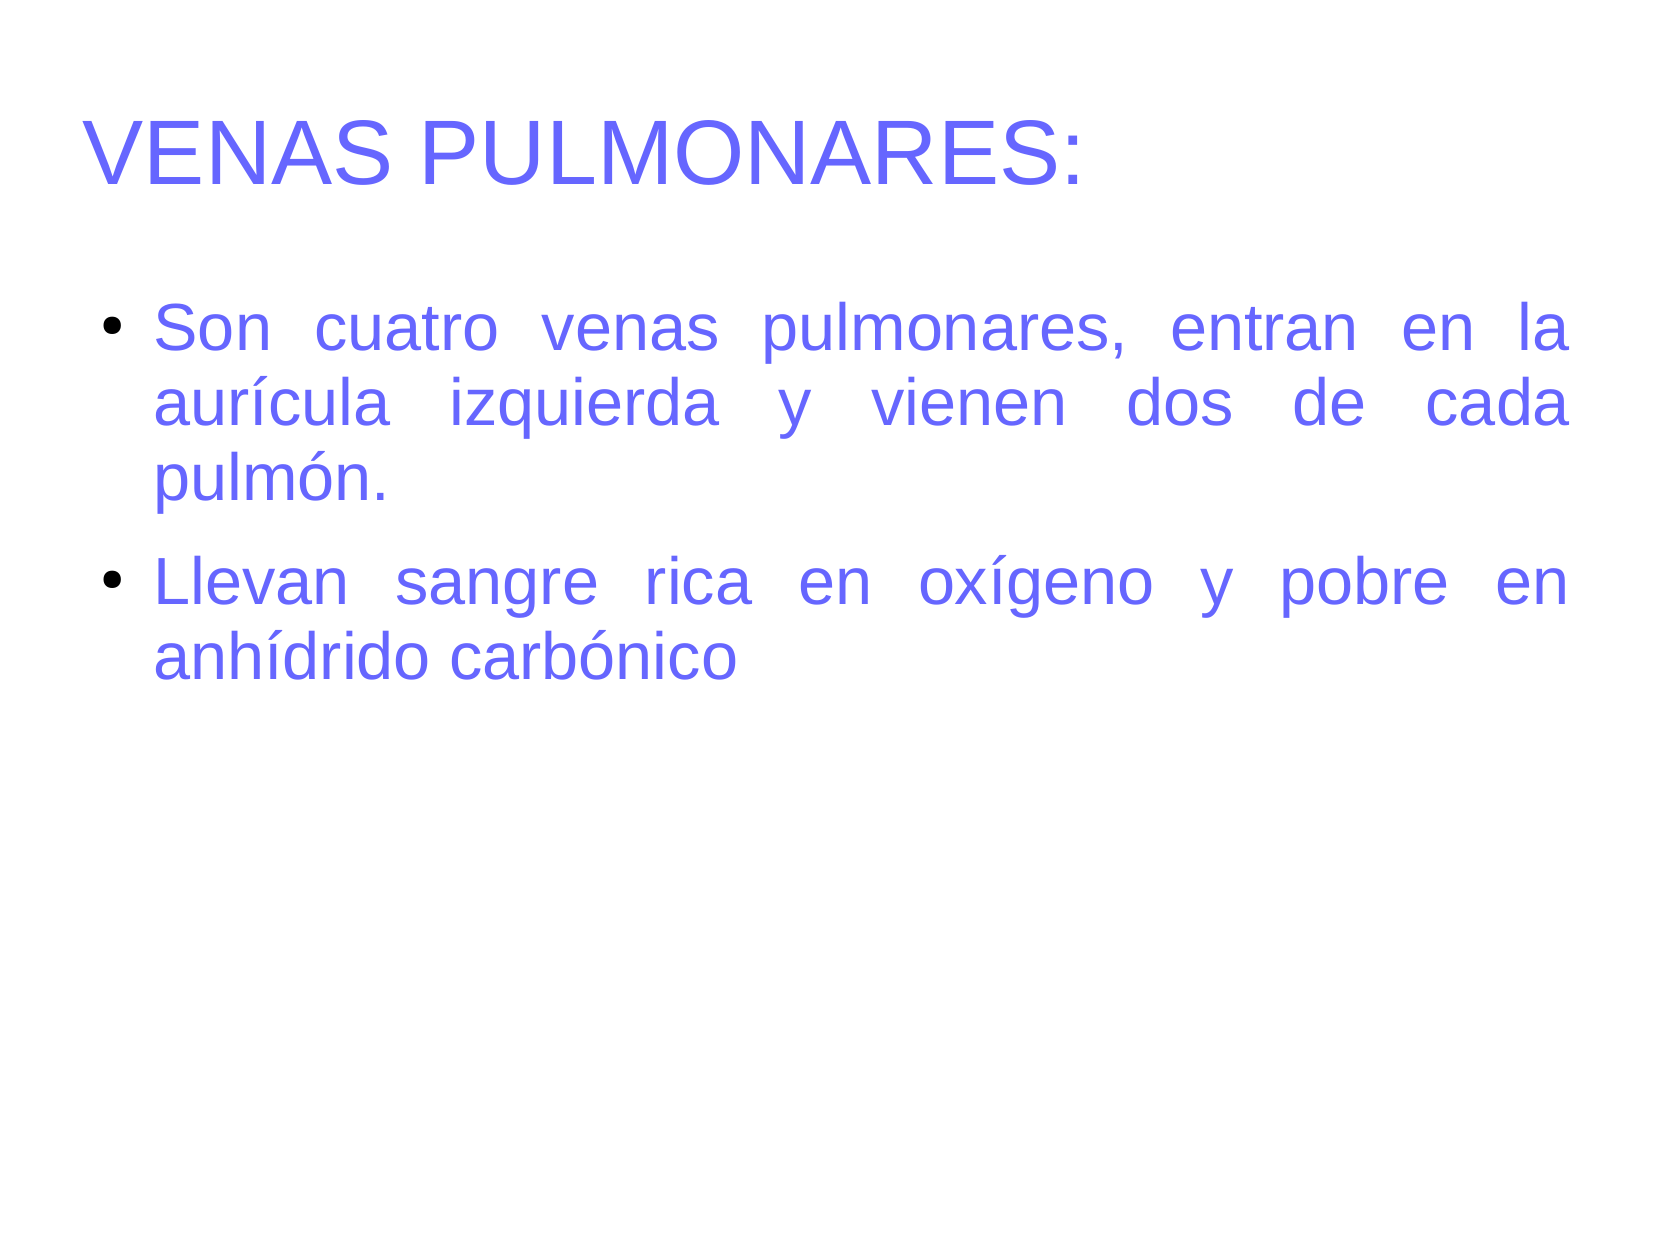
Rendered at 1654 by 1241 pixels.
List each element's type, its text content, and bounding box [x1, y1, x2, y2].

list Son cuatro venas pulmonares, entran en la aurícula izquierda y vienen dos de cada pulmón. Llevan sangre rica en oxígeno y pobre en anhídrido carbónico [82, 290, 1571, 1010]
title VENAS PULMONARES: [82, 49, 1571, 257]
